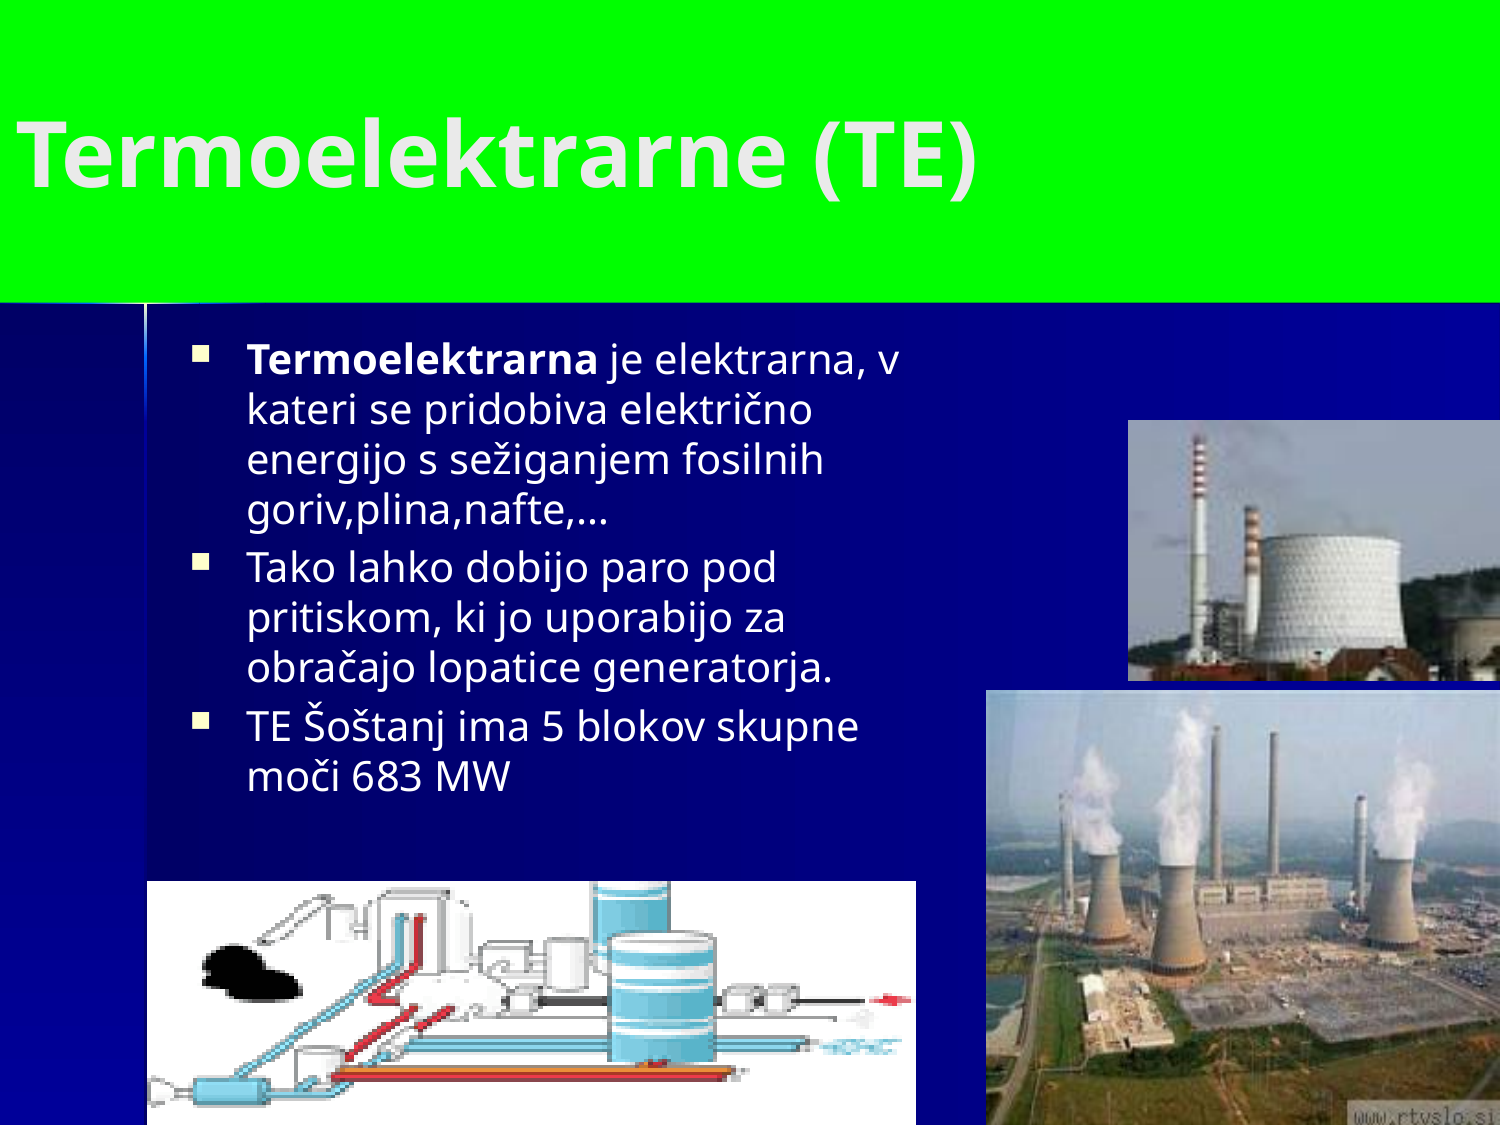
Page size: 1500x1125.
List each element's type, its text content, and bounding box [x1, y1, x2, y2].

picture [986, 690, 1500, 1125]
picture [1128, 420, 1500, 681]
title Termoelektrarne (TE) [0, 0, 1500, 303]
list Termoelektrarna je elektrarna, v kateri se pridobiva električno energijo s sežiganjem fosilnih goriv,plina,nafte,… Tako lahko dobijo paro pod pritiskom, ki jo uporabijo za obračajo lopatice generatorja. TE Šoštanj ima 5 blokov skupne moči 683 MW [174, 324, 963, 870]
picture [147, 881, 916, 1125]
